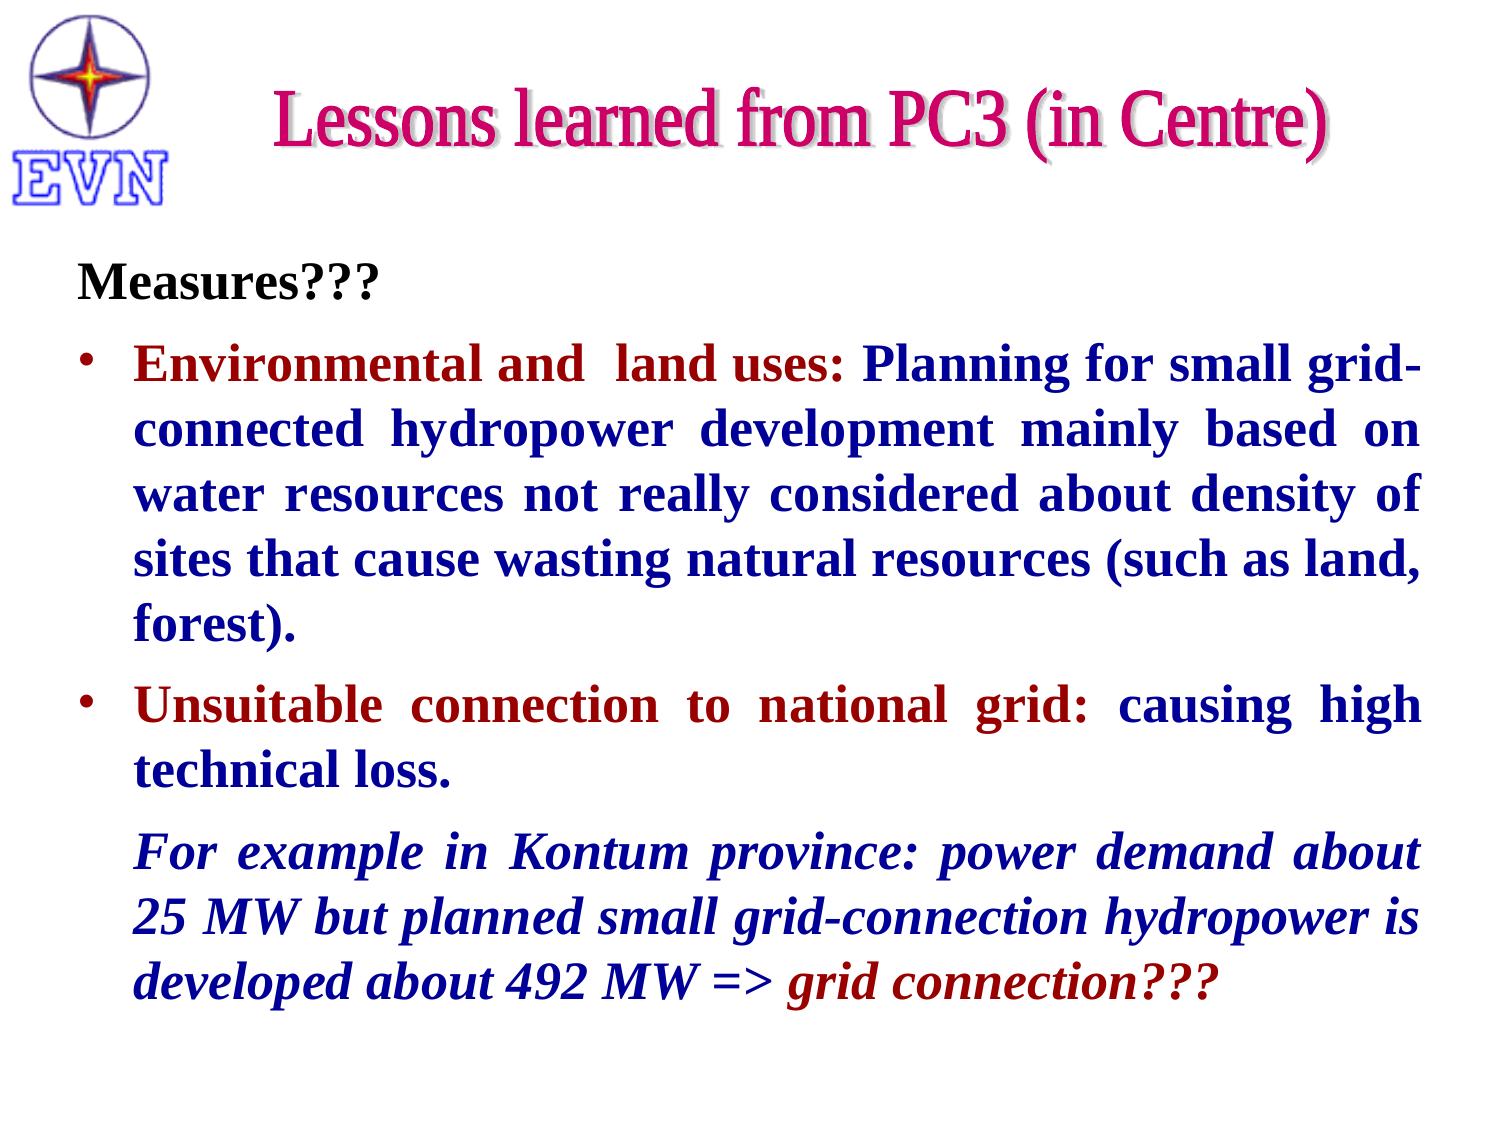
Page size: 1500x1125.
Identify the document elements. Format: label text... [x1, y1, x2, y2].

text_box Lessons learned from PC3 (in Centre) [760, 106, 782, 146]
text_box Lessons learned from PC3 (in Centre) [1276, 106, 1303, 146]
text_box Lessons learned from PC3 (in Centre) [1198, 106, 1231, 146]
text_box Lessons learned from PC3 (in Centre) [274, 91, 312, 146]
picture [0, 0, 179, 223]
text_box Lessons learned from PC3 (in Centre) [818, 106, 870, 146]
text_box Lessons learned from PC3 (in Centre) [1069, 106, 1102, 146]
text_box Lessons learned from PC3 (in Centre) [472, 106, 495, 146]
text_box Measures??? Environmental and land uses: Planning for small grid-connected hydropower development mainly based on water resources not really considered about density of sites that cause wasting natural resources (such as land, forest). Unsuitable connection to national grid: causing high technical loss. For example in Kontum province: power demand about 25 MW but planned small grid-connection hydropower is developed about 492 MW => grid connection??? [62, 237, 1438, 1019]
text_box Lessons learned from PC3 (in Centre) [348, 106, 371, 146]
text_box Lessons learned from PC3 (in Centre) [536, 106, 562, 146]
text_box Lessons learned from PC3 (in Centre) [686, 88, 718, 146]
text_box Lessons learned from PC3 (in Centre) [929, 90, 970, 146]
text_box Lessons learned from PC3 (in Centre) [376, 106, 398, 146]
text_box Lessons learned from PC3 (in Centre) [976, 90, 1005, 146]
text_box Lessons learned from PC3 (in Centre) [318, 106, 344, 146]
text_box Lessons learned from PC3 (in Centre) [402, 106, 433, 146]
text_box Lessons learned from PC3 (in Centre) [890, 91, 924, 146]
text_box Lessons learned from PC3 (in Centre) [619, 106, 652, 146]
text_box Lessons learned from PC3 (in Centre) [737, 87, 759, 146]
text_box Lessons learned from PC3 (in Centre) [1252, 106, 1274, 146]
text_box Lessons learned from PC3 (in Centre) [436, 106, 469, 146]
text_box Lessons learned from PC3 (in Centre) [784, 106, 814, 146]
text_box Lessons learned from PC3 (in Centre) [515, 88, 532, 146]
text_box Lessons learned from PC3 (in Centre) [566, 106, 594, 146]
text_box Lessons learned from PC3 (in Centre) [596, 106, 618, 146]
text_box Lessons learned from PC3 (in Centre) [1122, 90, 1163, 146]
text_box Lessons learned from PC3 (in Centre) [1306, 88, 1325, 163]
text_box Lessons learned from PC3 (in Centre) [1168, 106, 1195, 146]
text_box Lessons learned from PC3 (in Centre) [655, 106, 682, 146]
text_box Lessons learned from PC3 (in Centre) [1232, 99, 1251, 146]
text_box Lessons learned from PC3 (in Centre) [1028, 88, 1046, 163]
